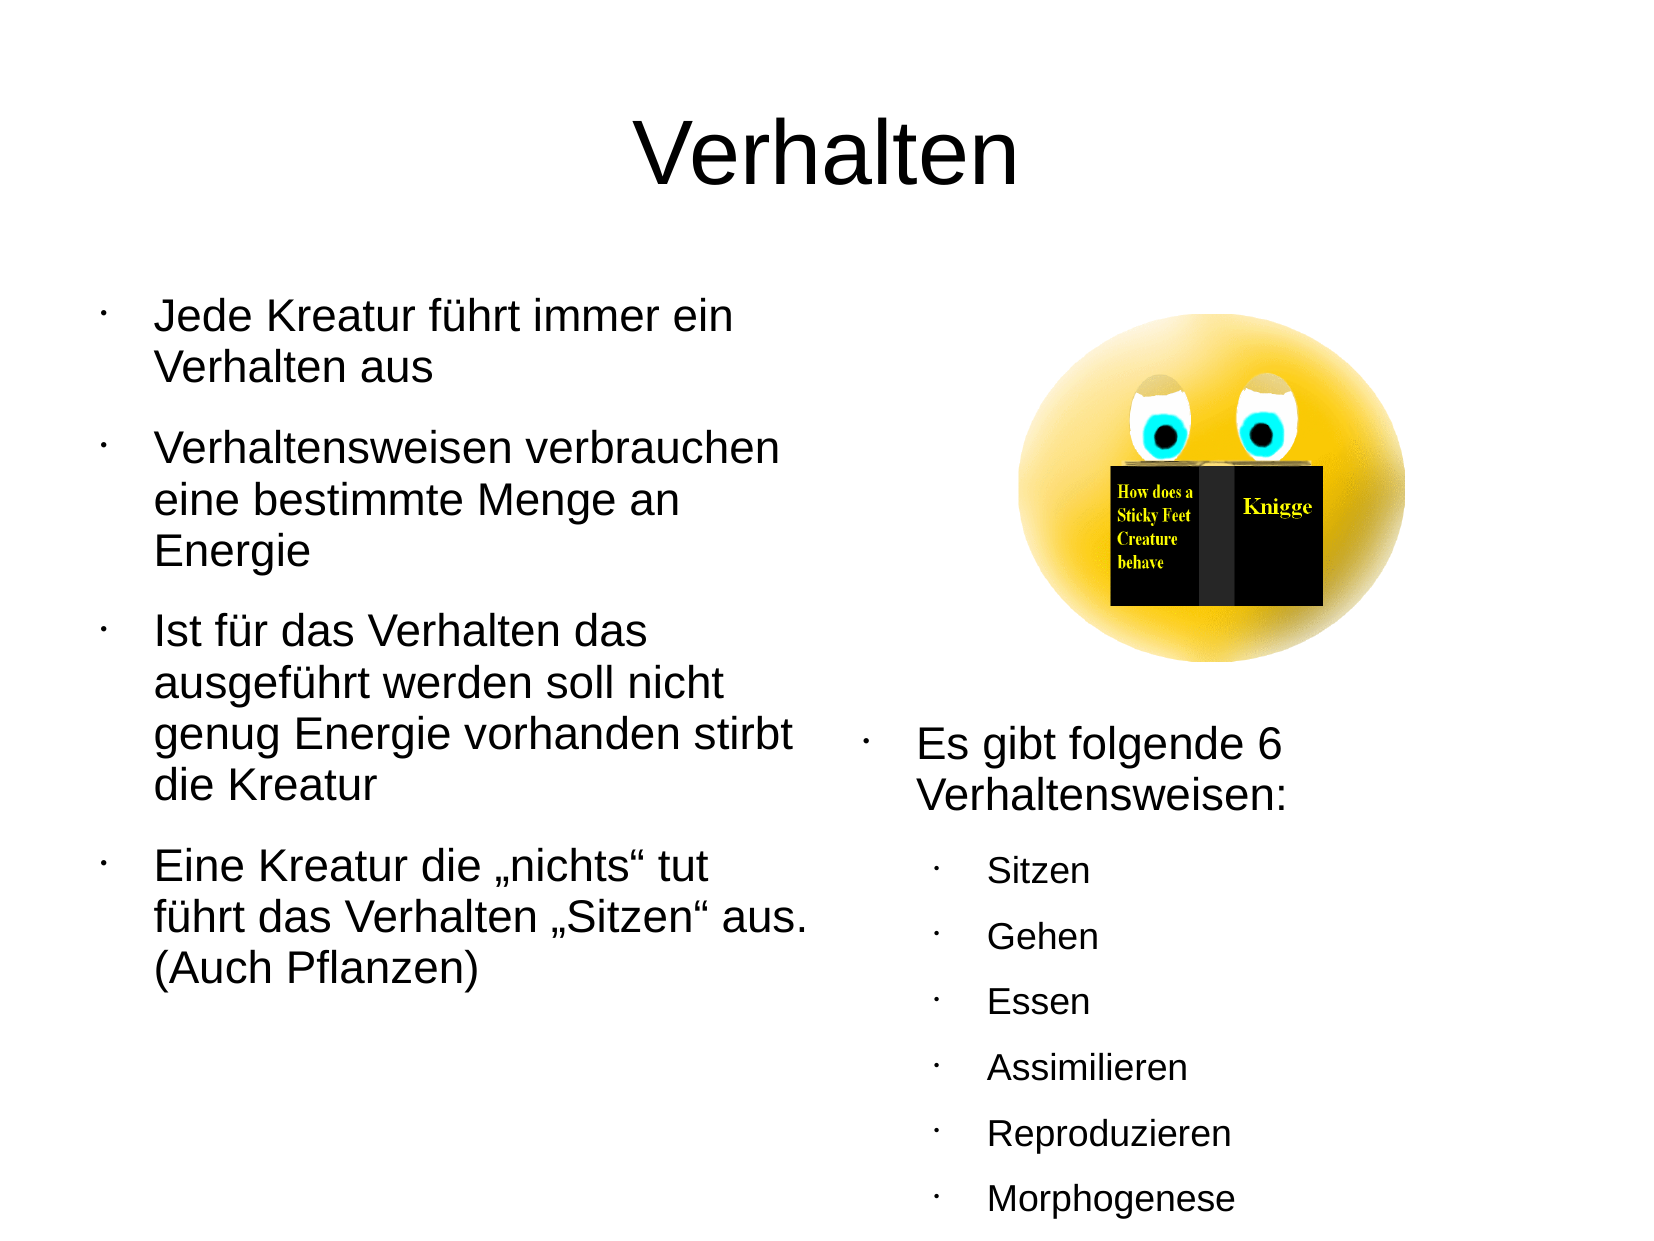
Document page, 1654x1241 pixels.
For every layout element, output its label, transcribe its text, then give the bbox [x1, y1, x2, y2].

list Jede Kreatur führt immer ein Verhalten aus Verhaltensweisen verbrauchen eine bestimmte Menge an Energie Ist für das Verhalten das ausgeführt werden soll nicht genug Energie vorhanden stirbt die Kreatur Eine Kreatur die „nichts“ tut führt das Verhalten „Sitzen“ aus. (Auch Pflanzen) [82, 290, 809, 1129]
list Es gibt folgende 6 Verhaltensweisen: Sitzen Gehen Essen Assimilieren Reproduzieren Morphogenese [845, 717, 1572, 1220]
title Verhalten [82, 49, 1571, 257]
picture [947, 290, 1469, 681]
